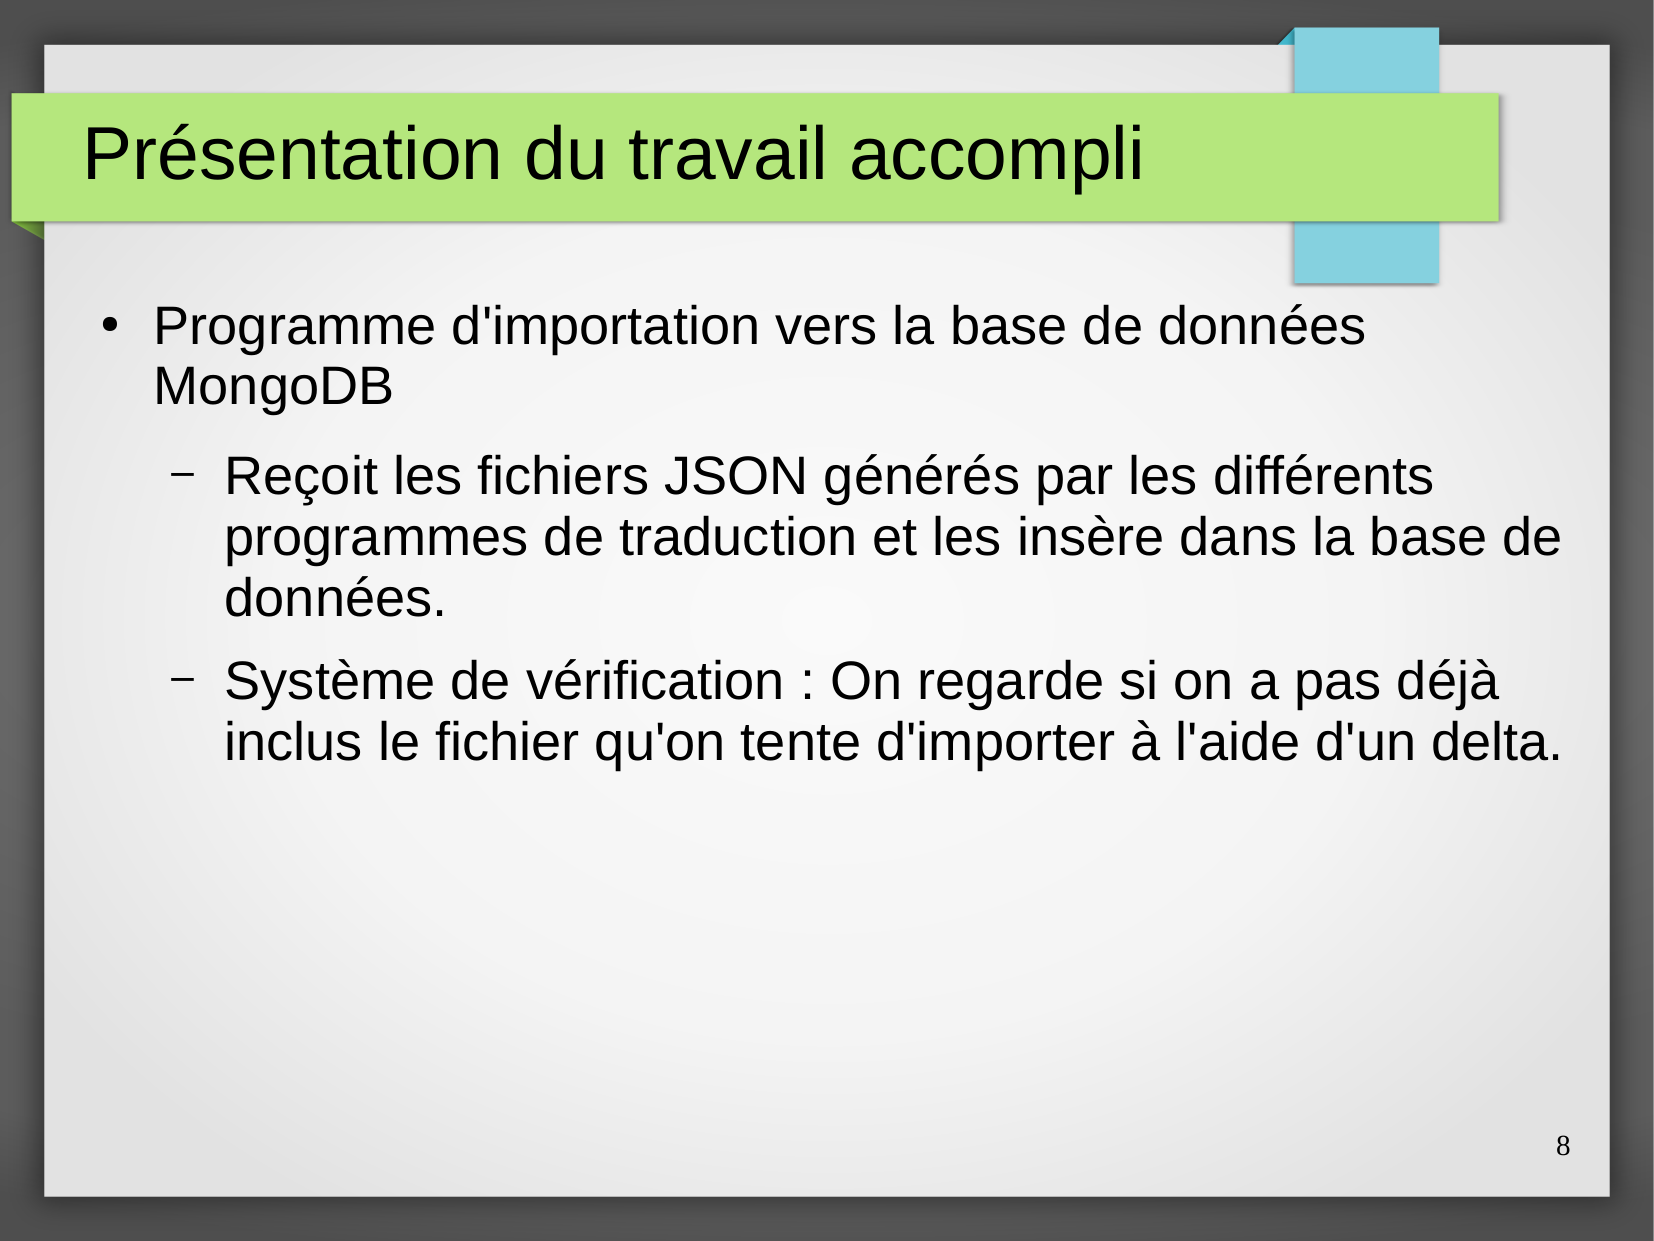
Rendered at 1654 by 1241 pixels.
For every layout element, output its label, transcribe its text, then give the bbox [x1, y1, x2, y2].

list Programme d'importation vers la base de données MongoDB Reçoit les fichiers JSON générés par les différents programmes de traduction et les insère dans la base de données. Système de vérification : On regarde si on a pas déjà inclus le fichier qu'on tente d'importer à l'aide d'un delta. [82, 295, 1571, 1015]
title Présentation du travail accompli [82, 94, 1264, 213]
picture [0, 0, 1654, 1241]
